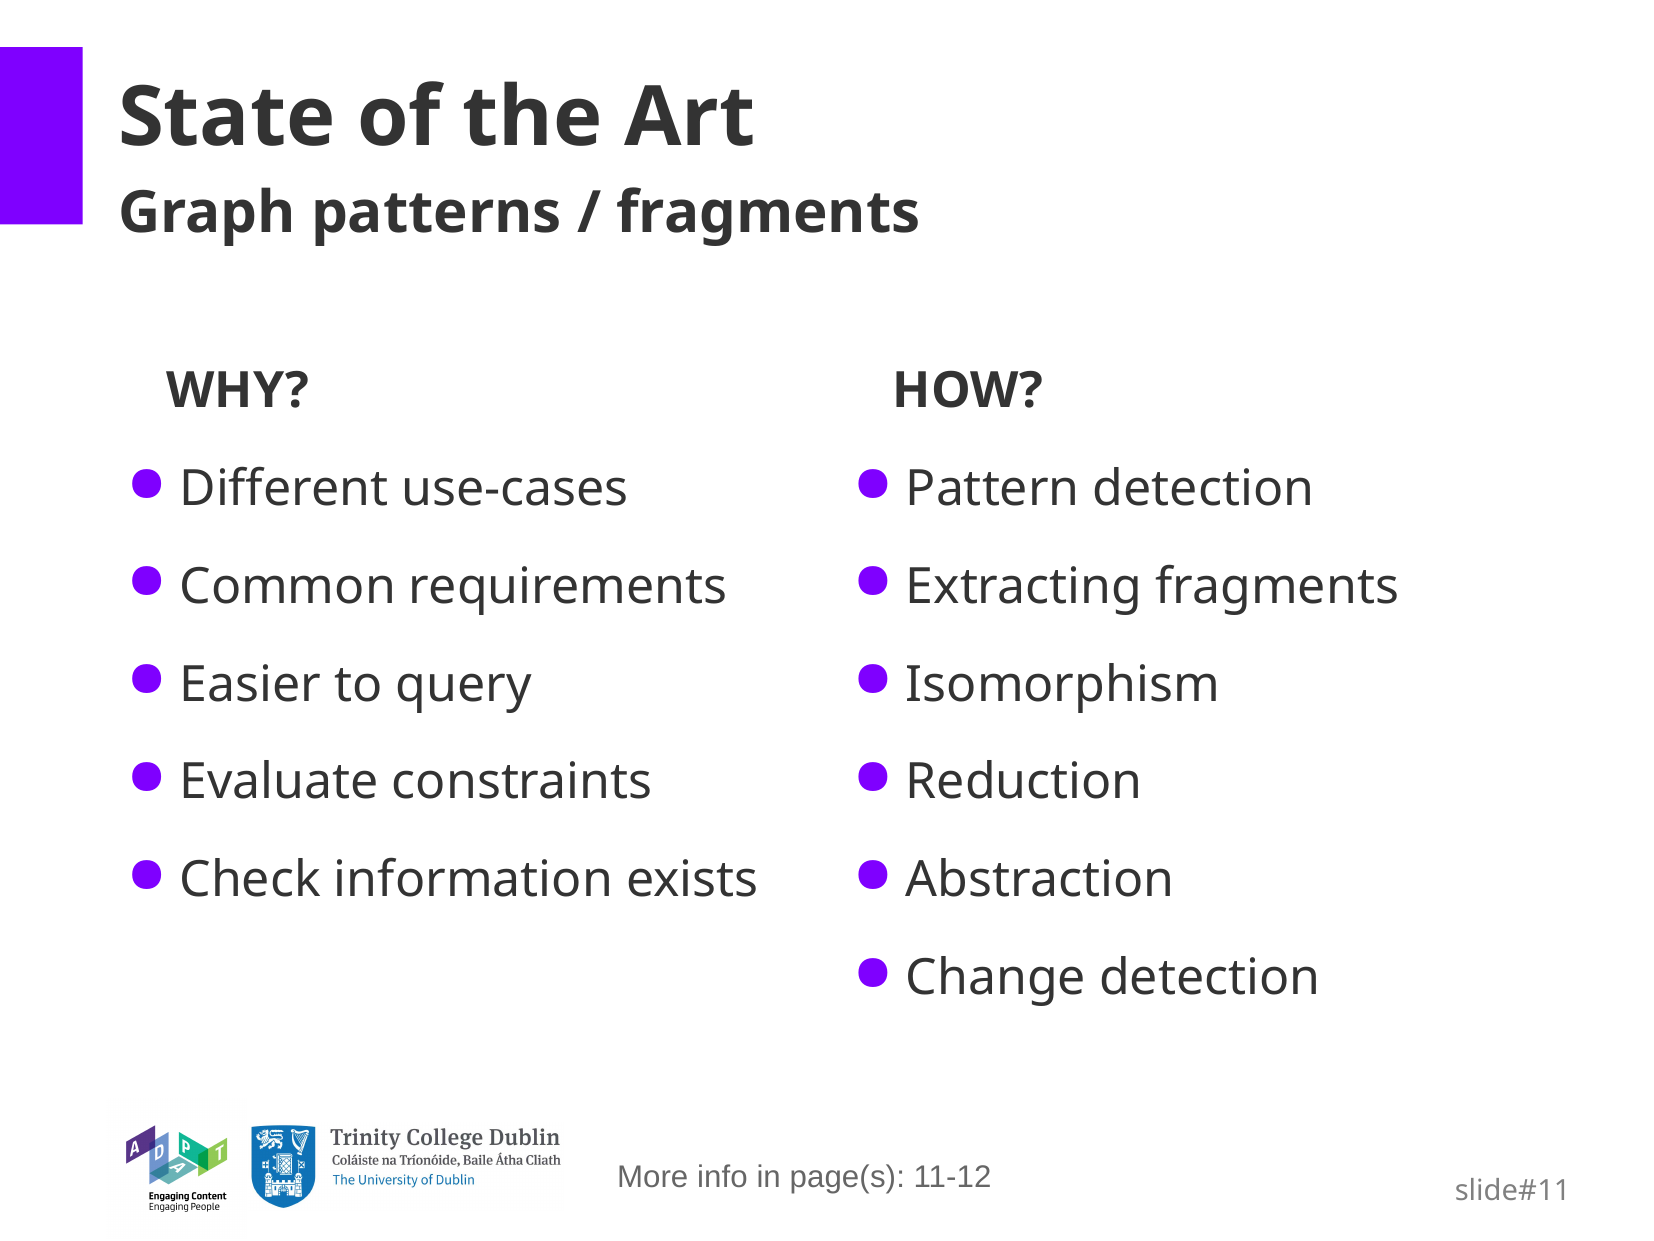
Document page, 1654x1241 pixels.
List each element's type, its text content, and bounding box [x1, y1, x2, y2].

list HOW? Pattern detection Extracting fragments Isomorphism Reduction Abstraction Change detection [844, 354, 1536, 1074]
title State of the Art Graph patterns / fragments [118, 49, 1571, 257]
picture [106, 1098, 247, 1239]
text_box More info in page(s): 11-12 [602, 1151, 1418, 1202]
list WHY? Different use-cases Common requirements Easier to query Evaluate constraints Check information exists [118, 354, 810, 1074]
picture [248, 1122, 564, 1211]
